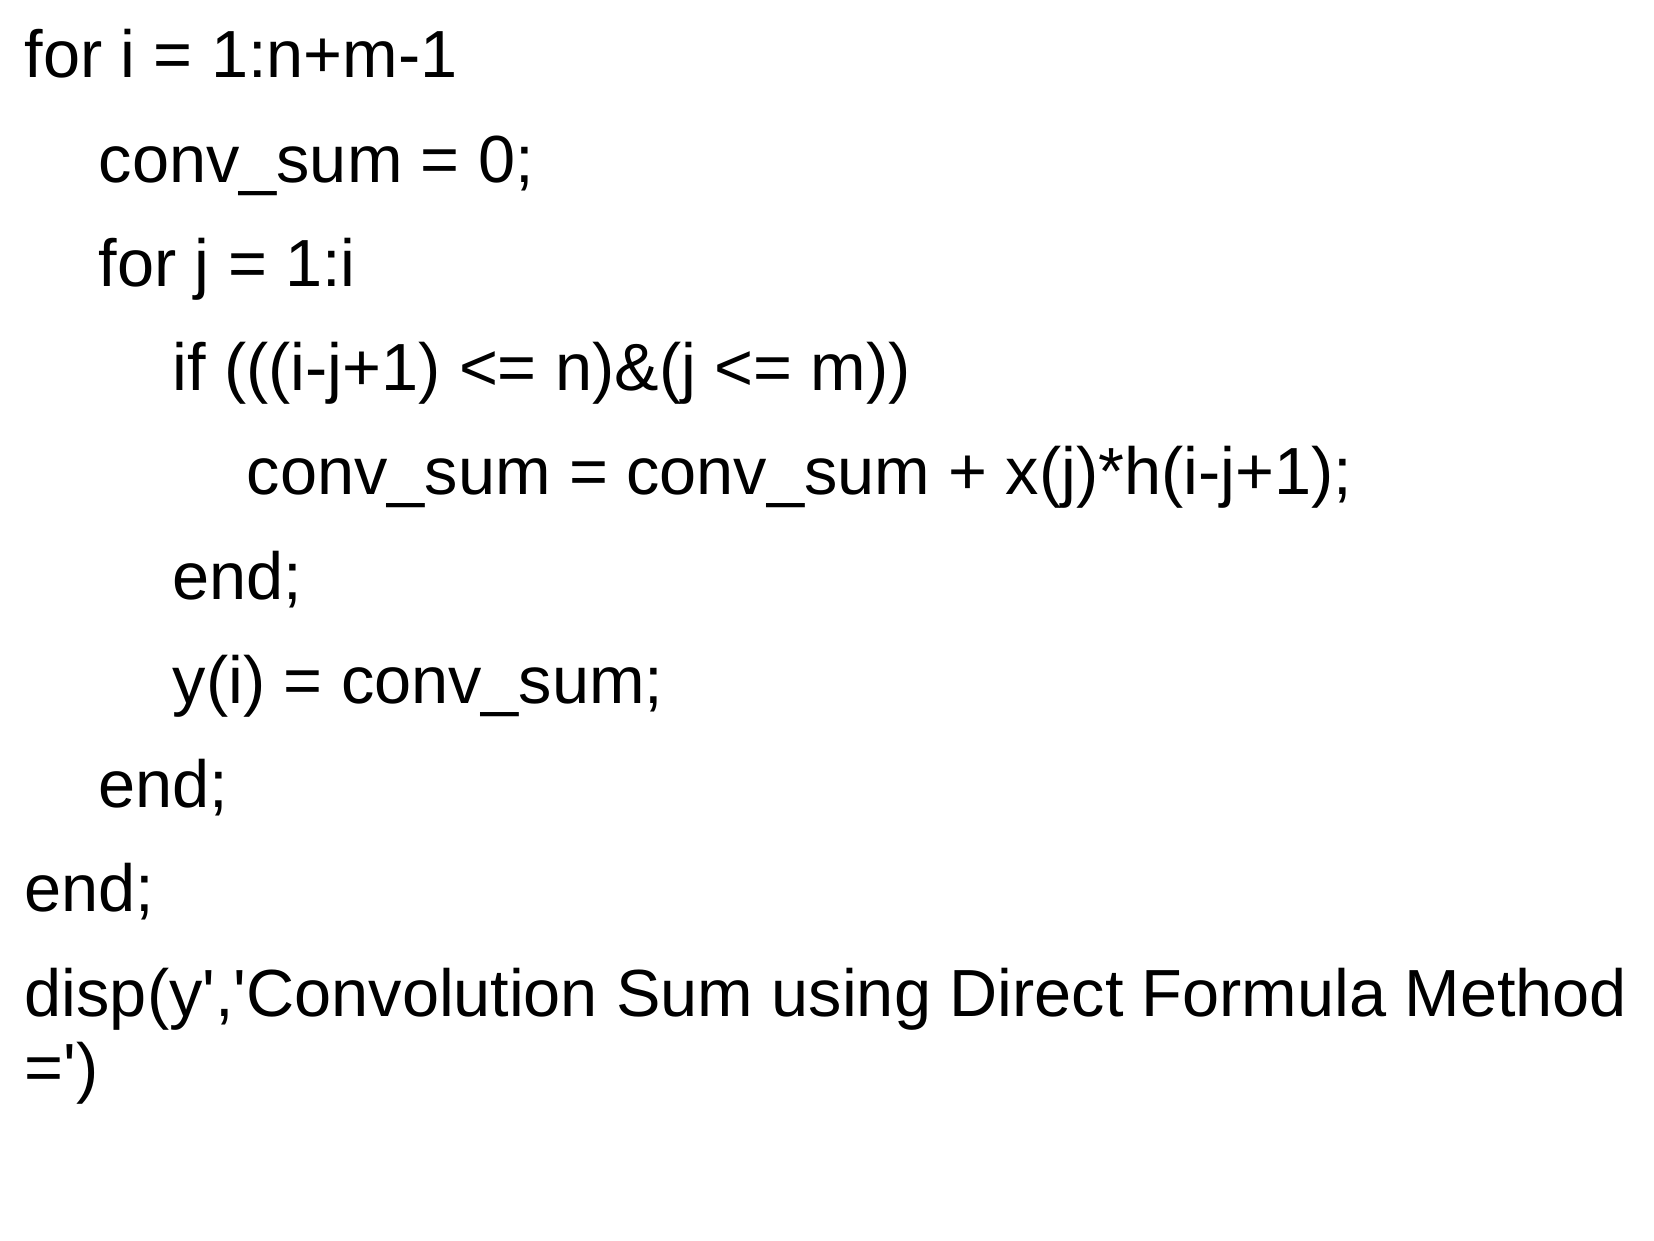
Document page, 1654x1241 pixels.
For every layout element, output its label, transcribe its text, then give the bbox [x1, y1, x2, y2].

list for i = 1:n+m-1 conv_sum = 0; for j = 1:i if (((i-j+1) <= n)&(j <= m)) conv_sum = conv_sum + x(j)*h(i-j+1); end; y(i) = conv_sum; end; end; disp(y','Convolution Sum using Direct Formula Method =') [24, 17, 1654, 1218]
